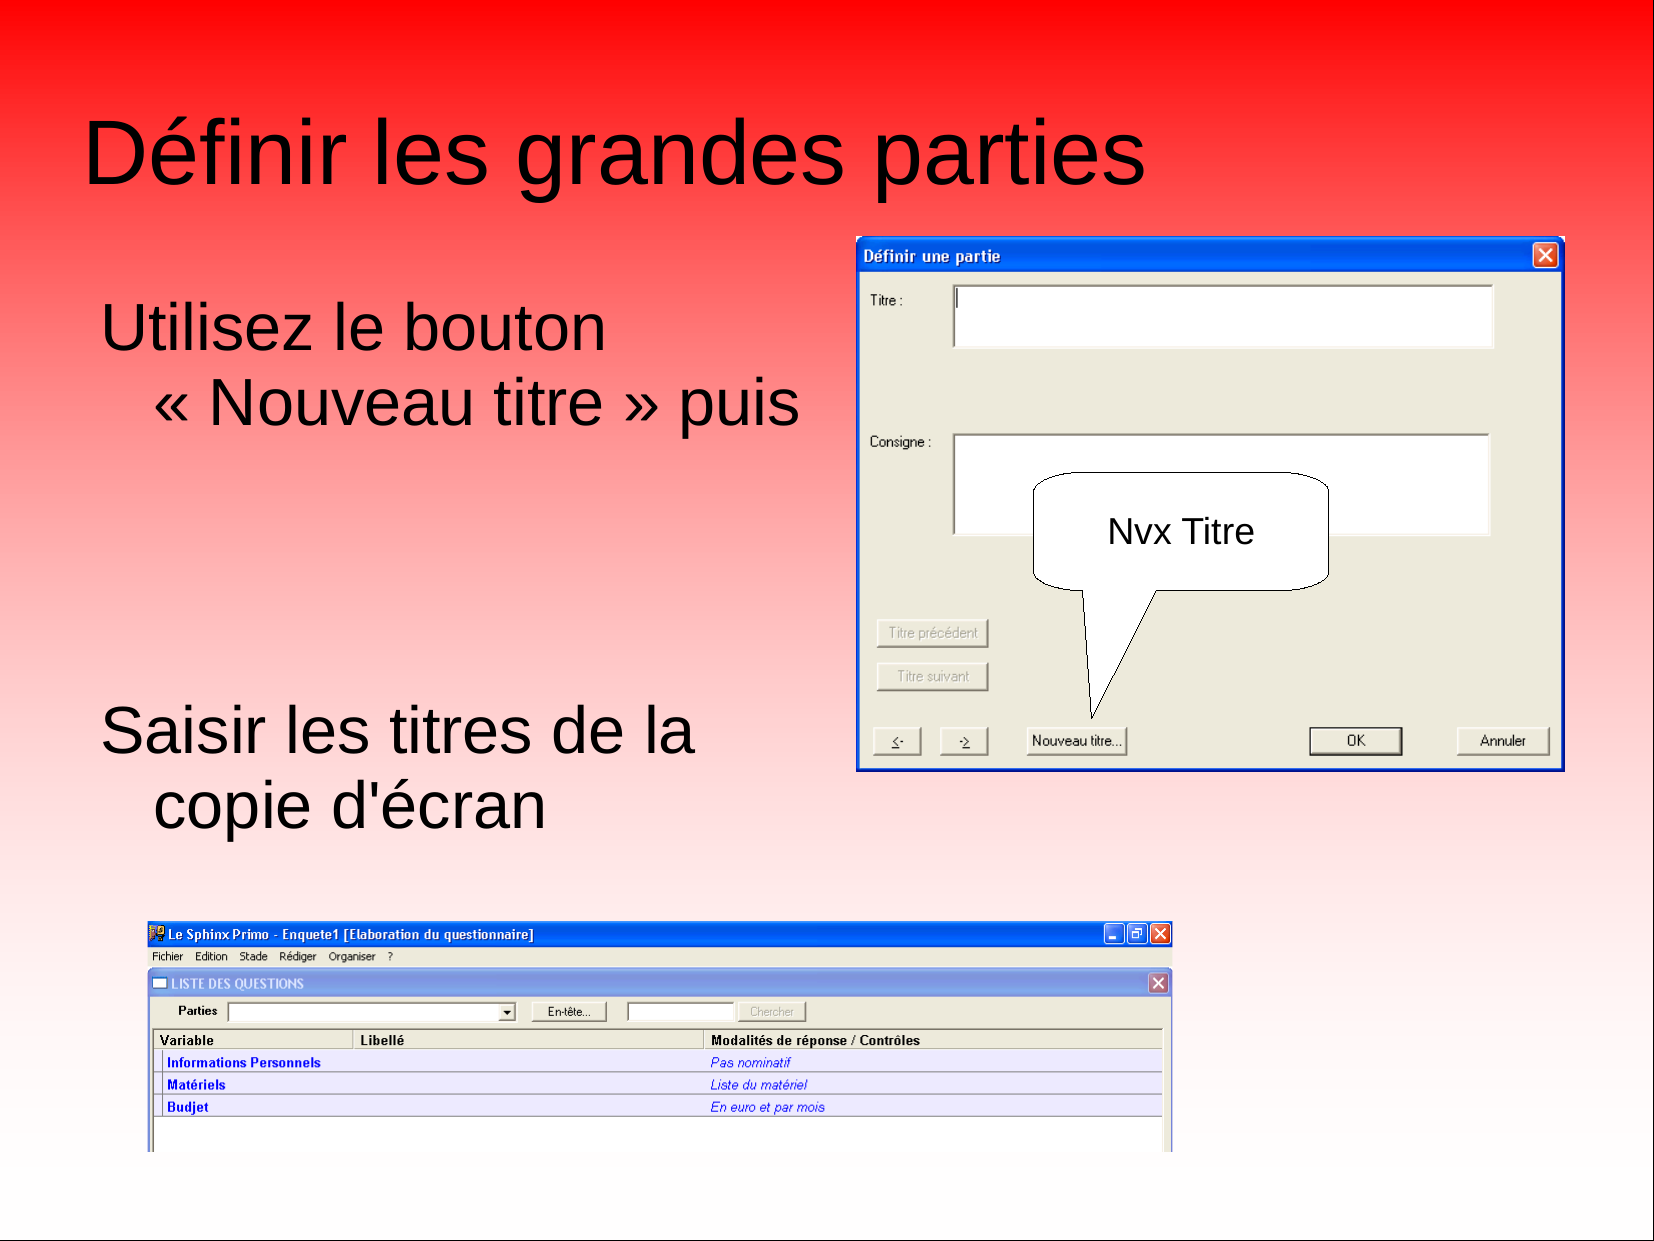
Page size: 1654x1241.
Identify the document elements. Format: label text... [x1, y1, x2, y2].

picture [856, 236, 1565, 772]
list Utilisez le bouton « Nouveau titre » puis Saisir les titres de la copie d'écran [82, 290, 827, 844]
title Définir les grandes parties [82, 49, 1571, 257]
picture [147, 921, 1173, 1152]
text_box Nvx Titre [1033, 472, 1329, 719]
